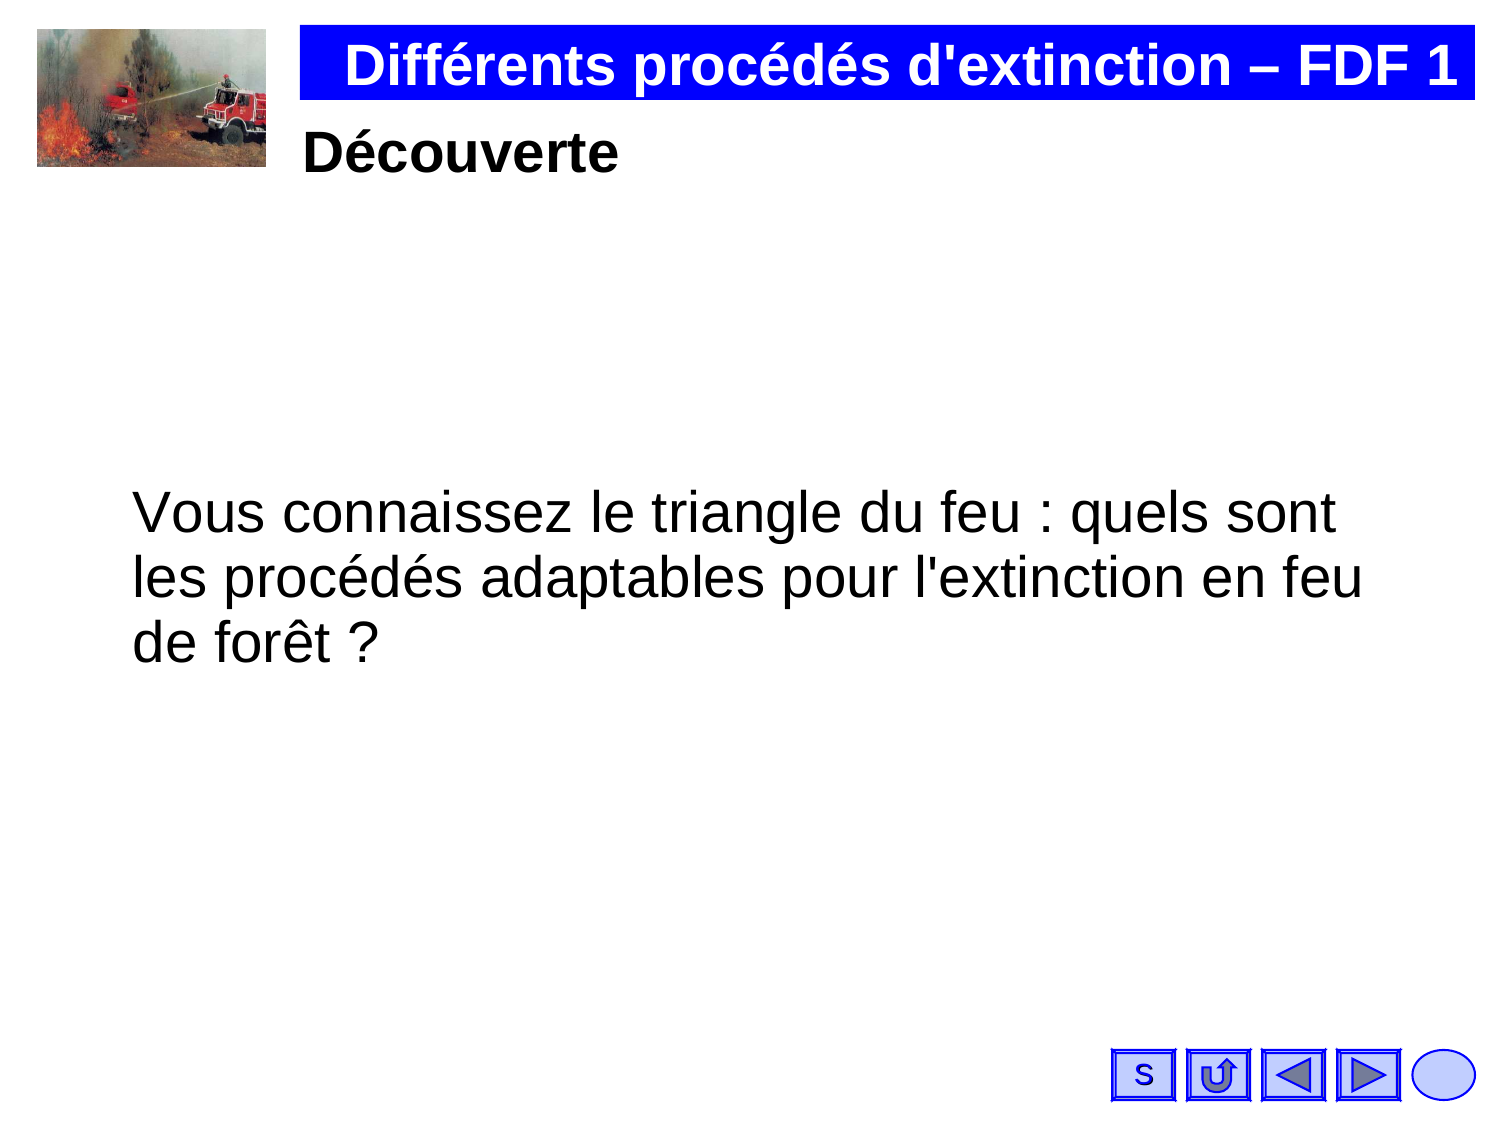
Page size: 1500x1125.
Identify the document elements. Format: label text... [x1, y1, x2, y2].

text_box [1412, 1049, 1476, 1101]
text_box Découverte [287, 112, 1096, 193]
text_box Vous connaissez le triangle du feu : quels sont les procédés adaptables pour l'extinction en feu de forêt ? [118, 472, 1418, 682]
picture [37, 29, 266, 167]
text_box Différents procédés d'extinction – FDF 1 [299, 24, 1475, 100]
